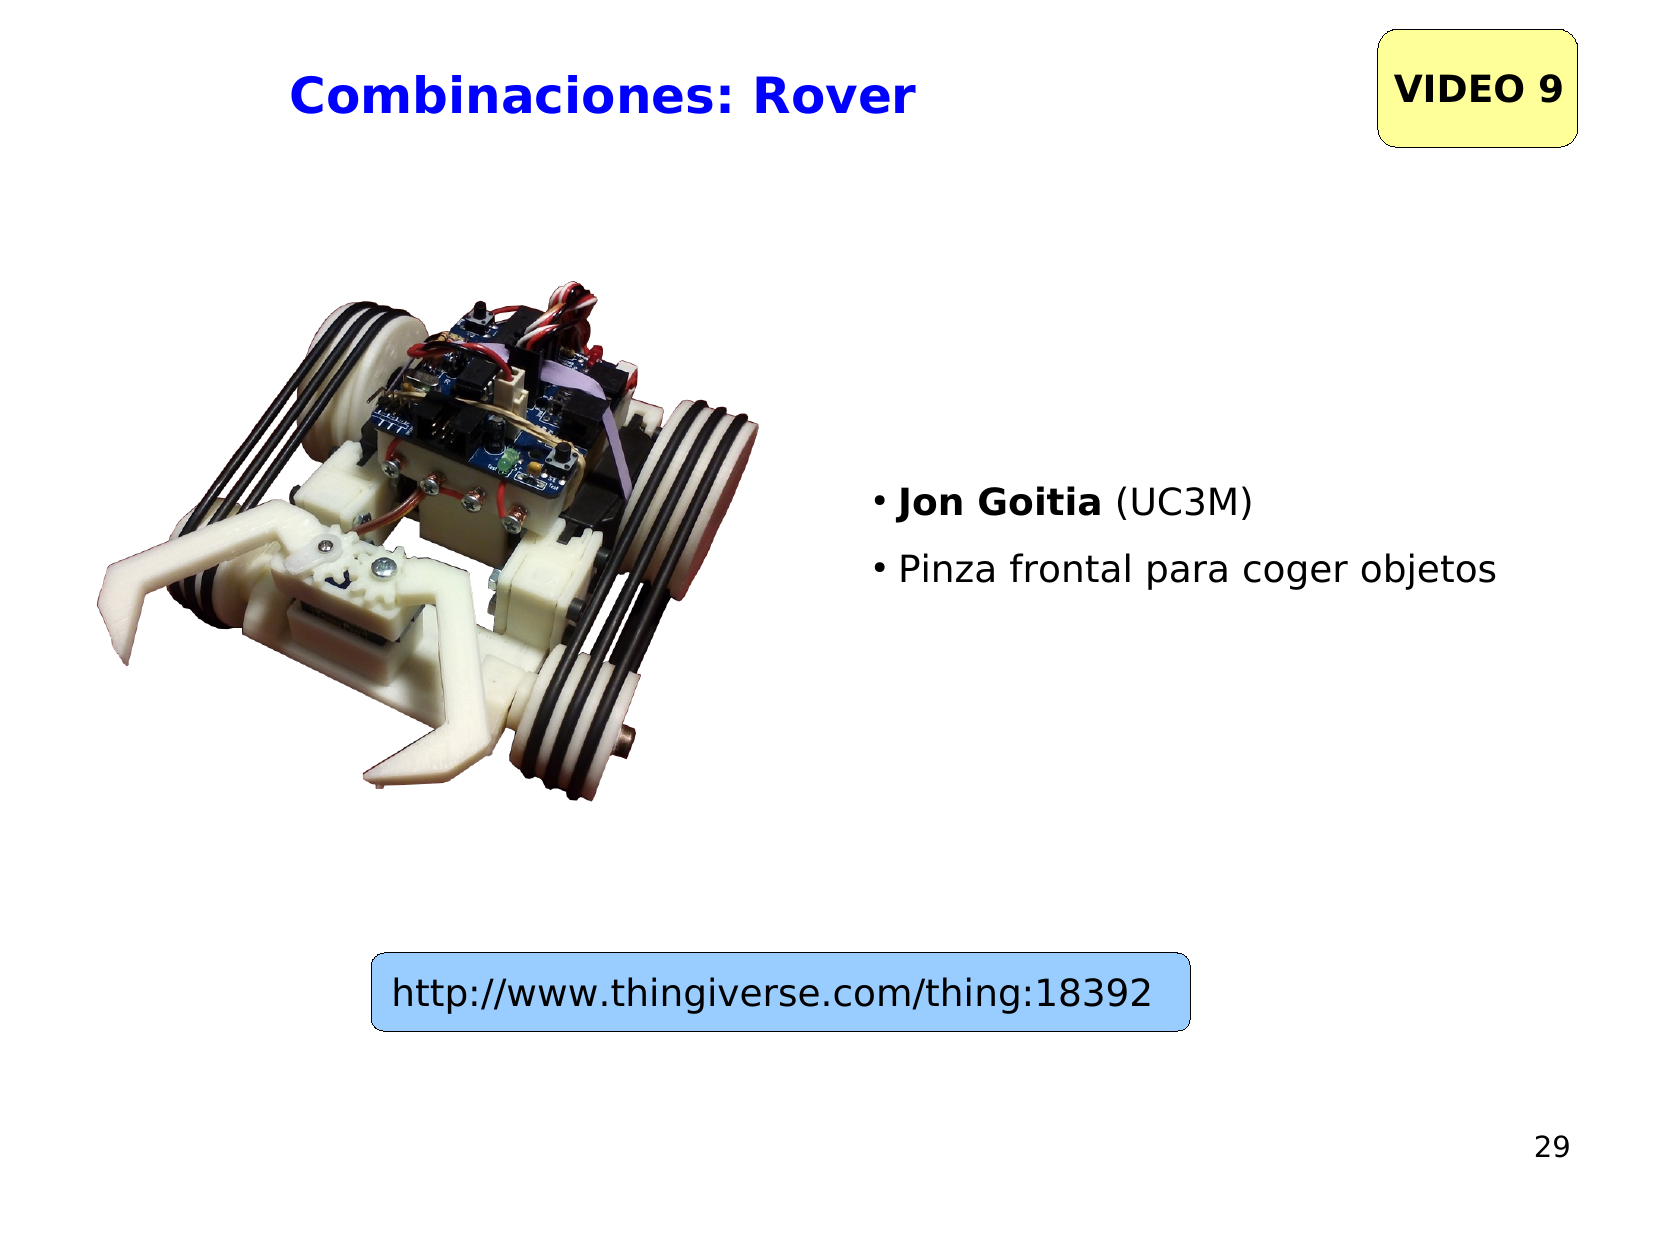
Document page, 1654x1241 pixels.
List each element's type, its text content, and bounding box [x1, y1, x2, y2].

text_box [1377, 29, 1578, 60]
text_box http://www.thingiverse.com/thing:18392 [376, 964, 1169, 1023]
text_box [1377, 124, 1578, 148]
picture [43, 255, 821, 839]
text_box Combinaciones: Rover [274, 59, 932, 133]
text_box Jon Goitia (UC3M) Pinza frontal para coger objetos [858, 472, 1538, 603]
text_box VIDEO 9 [1365, 60, 1583, 124]
text_box [371, 952, 1191, 1032]
